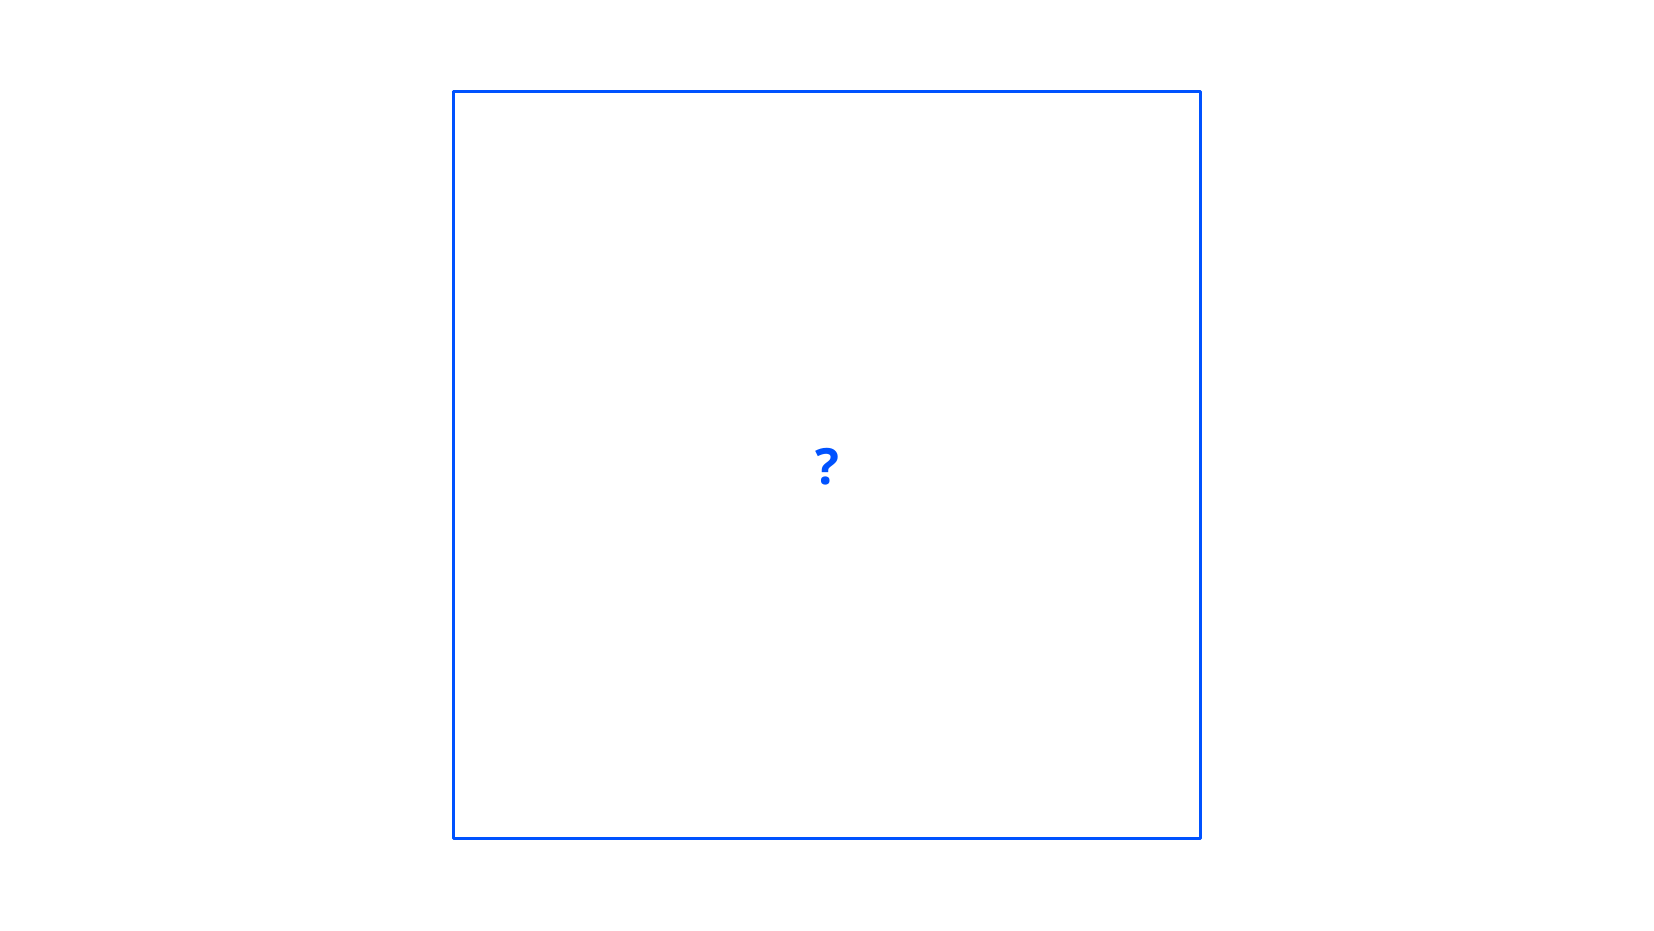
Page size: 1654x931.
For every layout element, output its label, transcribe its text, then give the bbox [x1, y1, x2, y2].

text_box ? [453, 91, 1201, 839]
